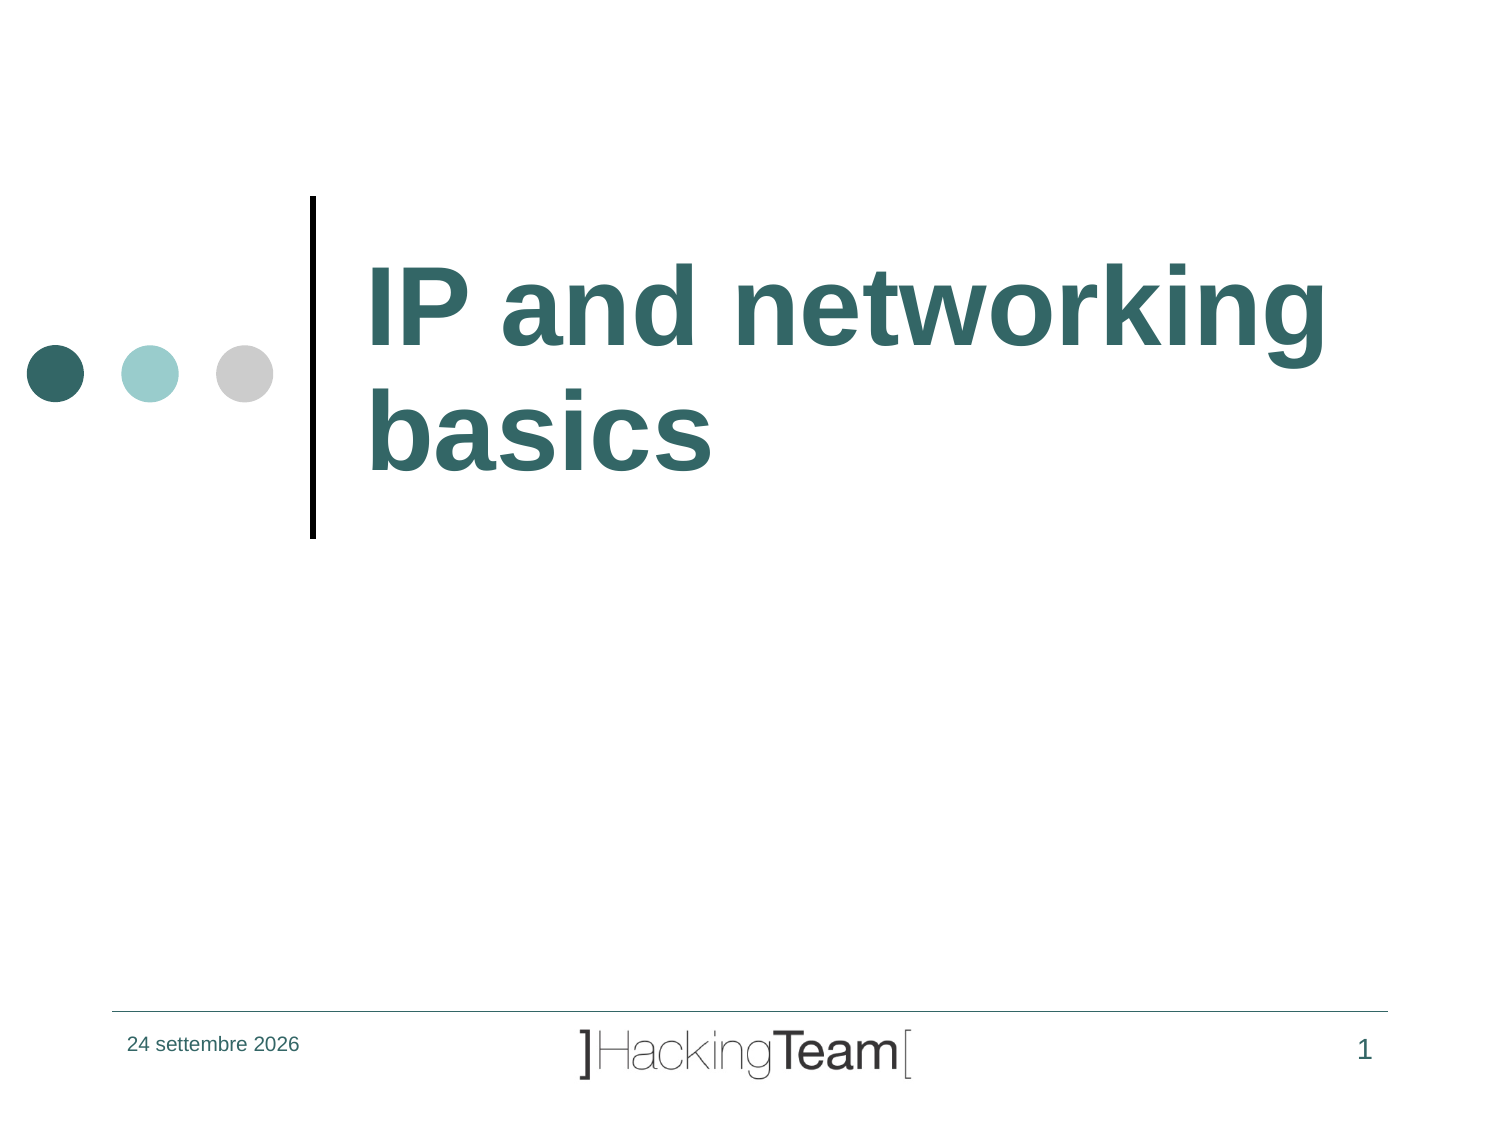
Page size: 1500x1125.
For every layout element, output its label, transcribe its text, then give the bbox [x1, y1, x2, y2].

picture [574, 1023, 916, 1084]
text_box <number> [1187, 1023, 1388, 1099]
title IP and networking basics [349, 225, 1413, 513]
text_box 1 febbraio 2011 [112, 1023, 363, 1099]
